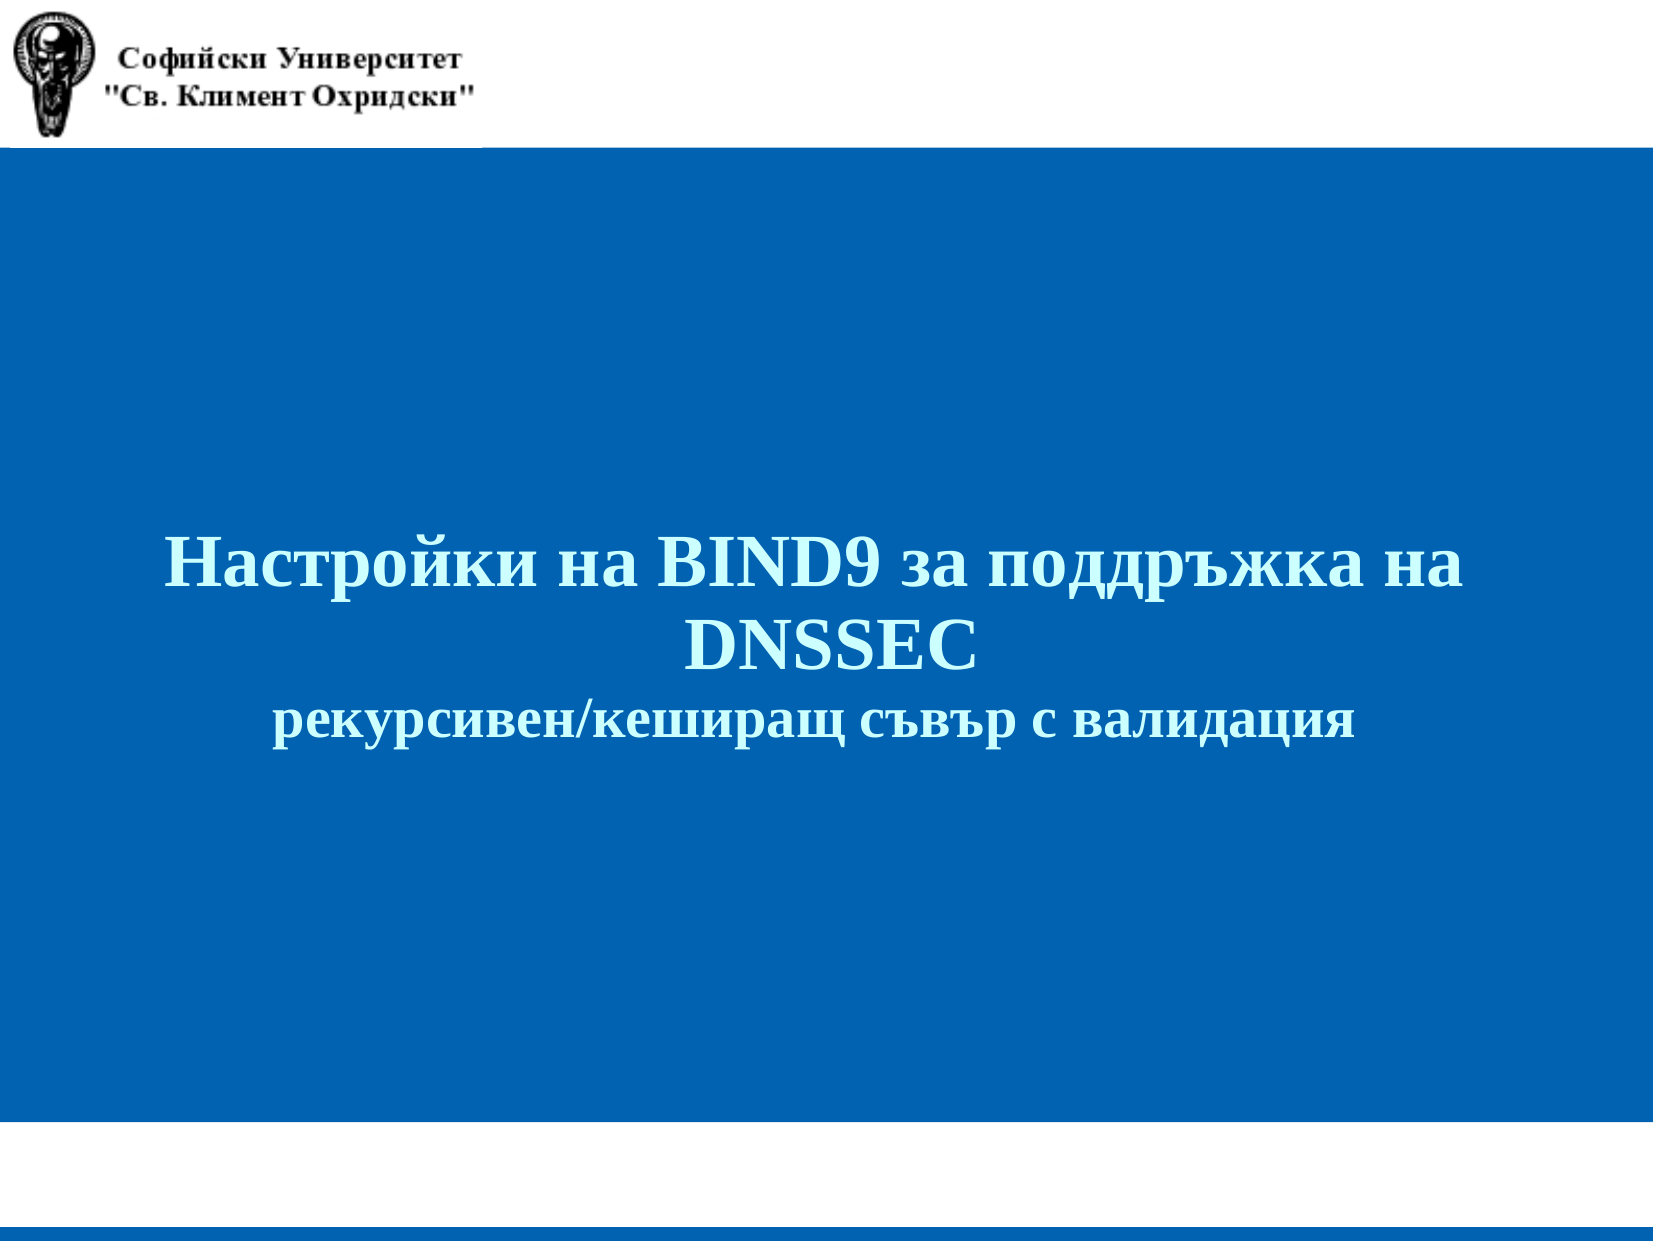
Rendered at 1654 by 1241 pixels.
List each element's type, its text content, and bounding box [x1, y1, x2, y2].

text_box Настройки на BIND9 за поддръжка на DNSSEC рекурсивен/кеширащ съвър с валидация [0, 147, 1653, 1123]
picture [10, 0, 482, 148]
